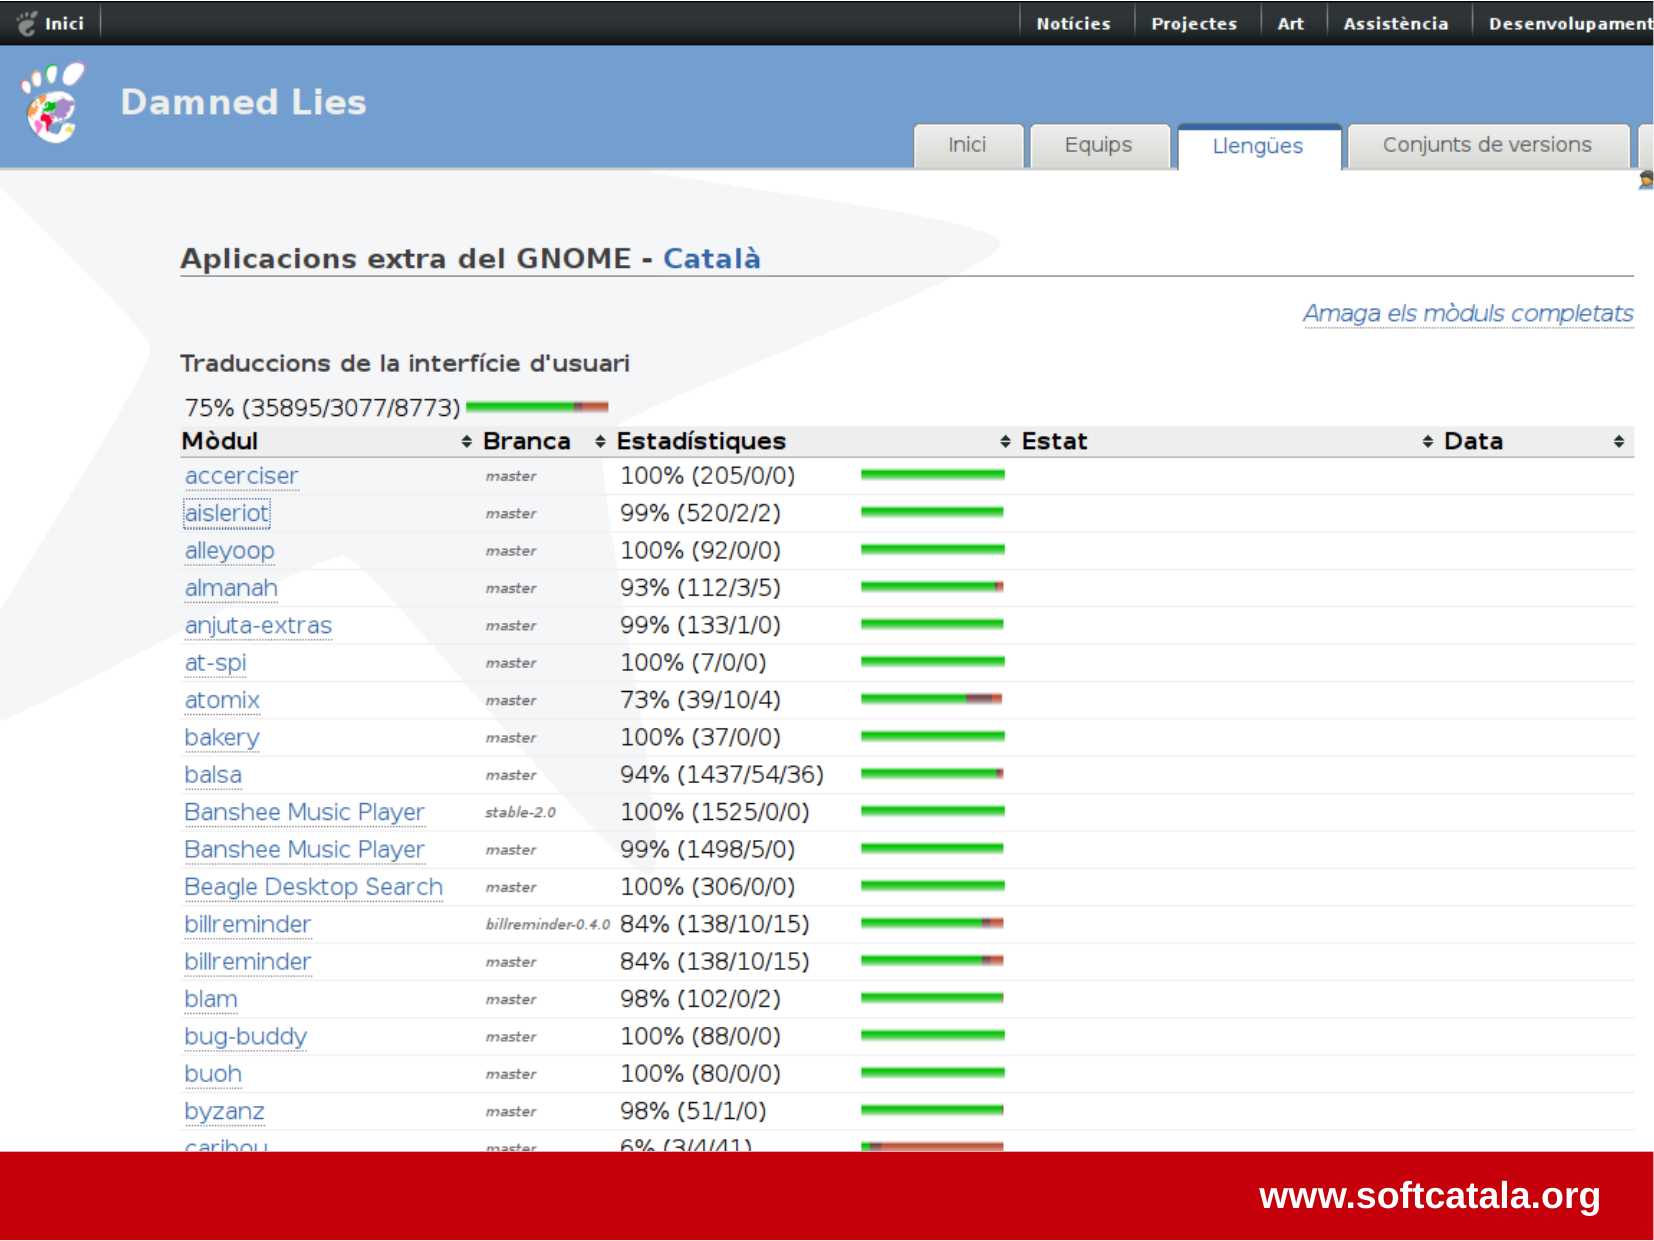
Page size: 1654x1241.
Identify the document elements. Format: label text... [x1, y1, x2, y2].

picture [0, 1, 1654, 1151]
text_box www.softcatala.org [0, 1151, 1654, 1241]
